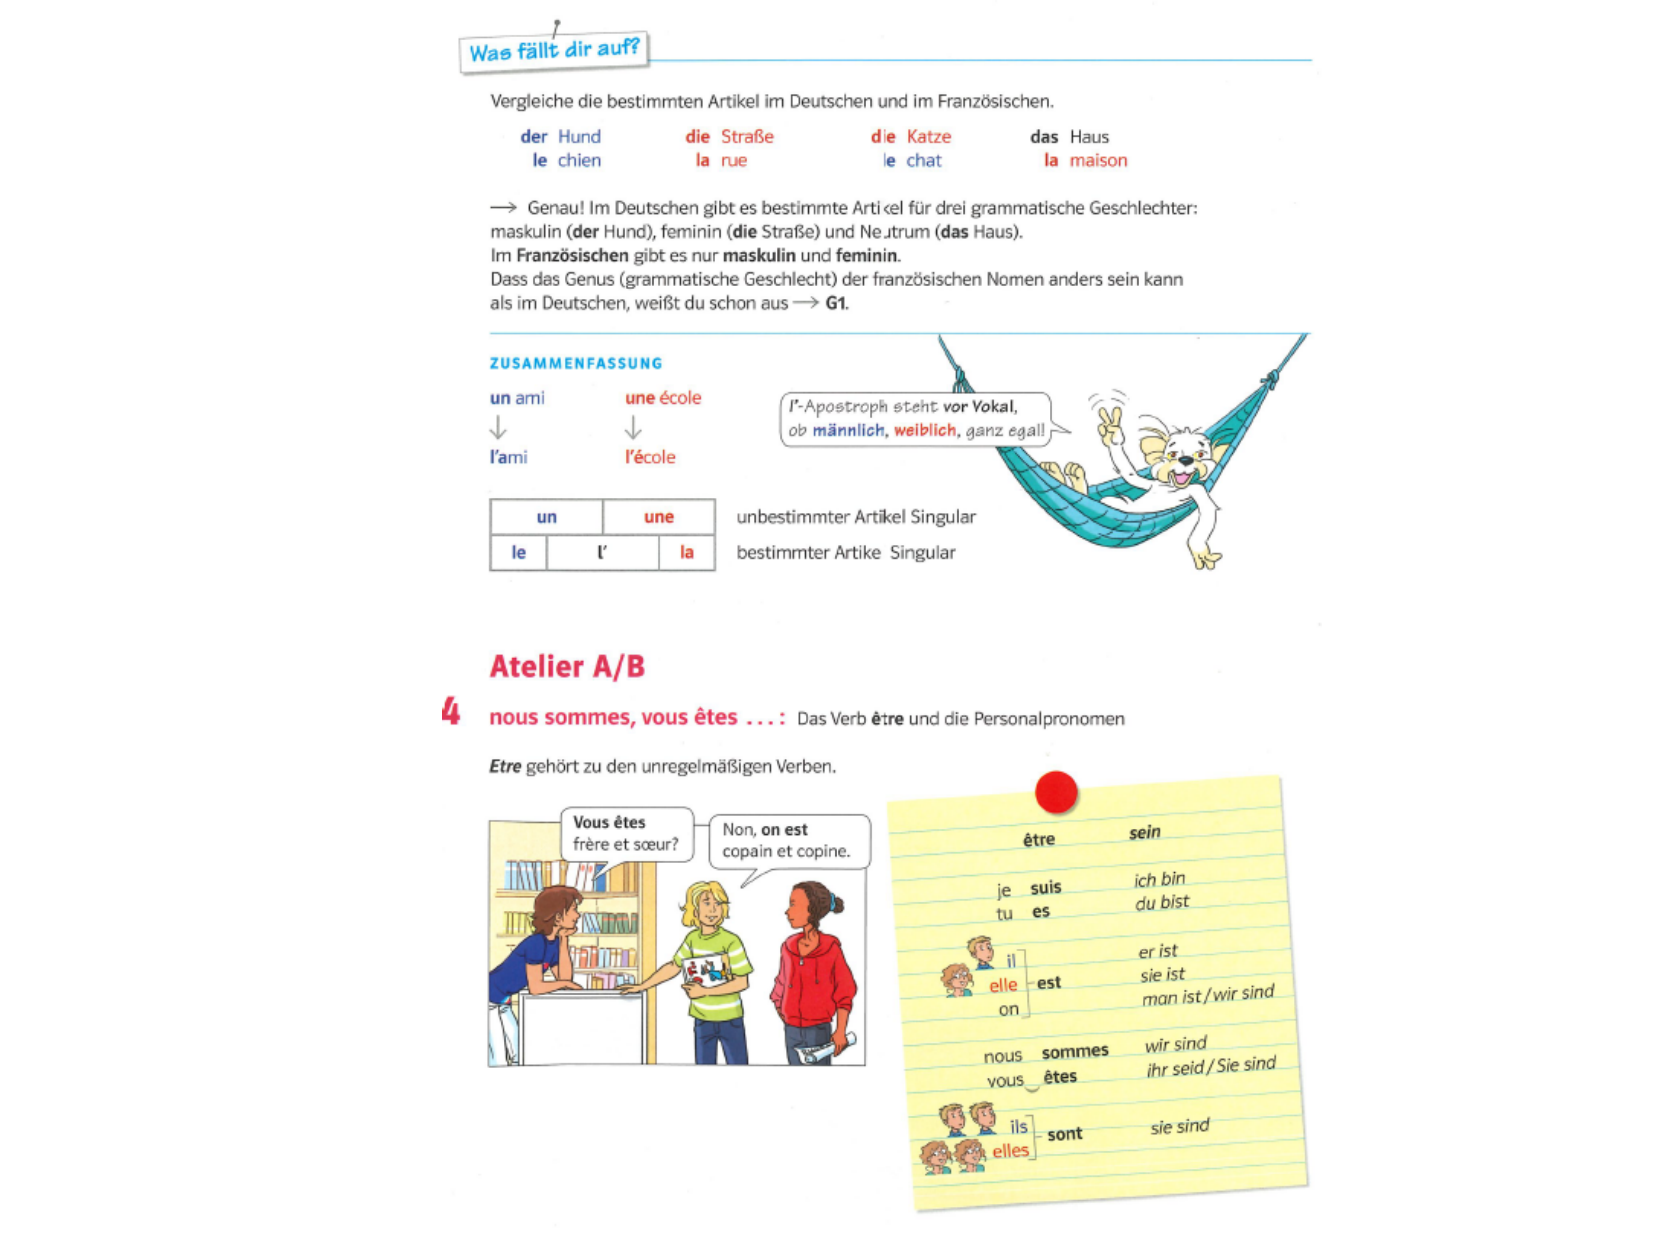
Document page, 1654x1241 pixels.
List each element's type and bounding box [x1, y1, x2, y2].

picture [442, 0, 1322, 1241]
